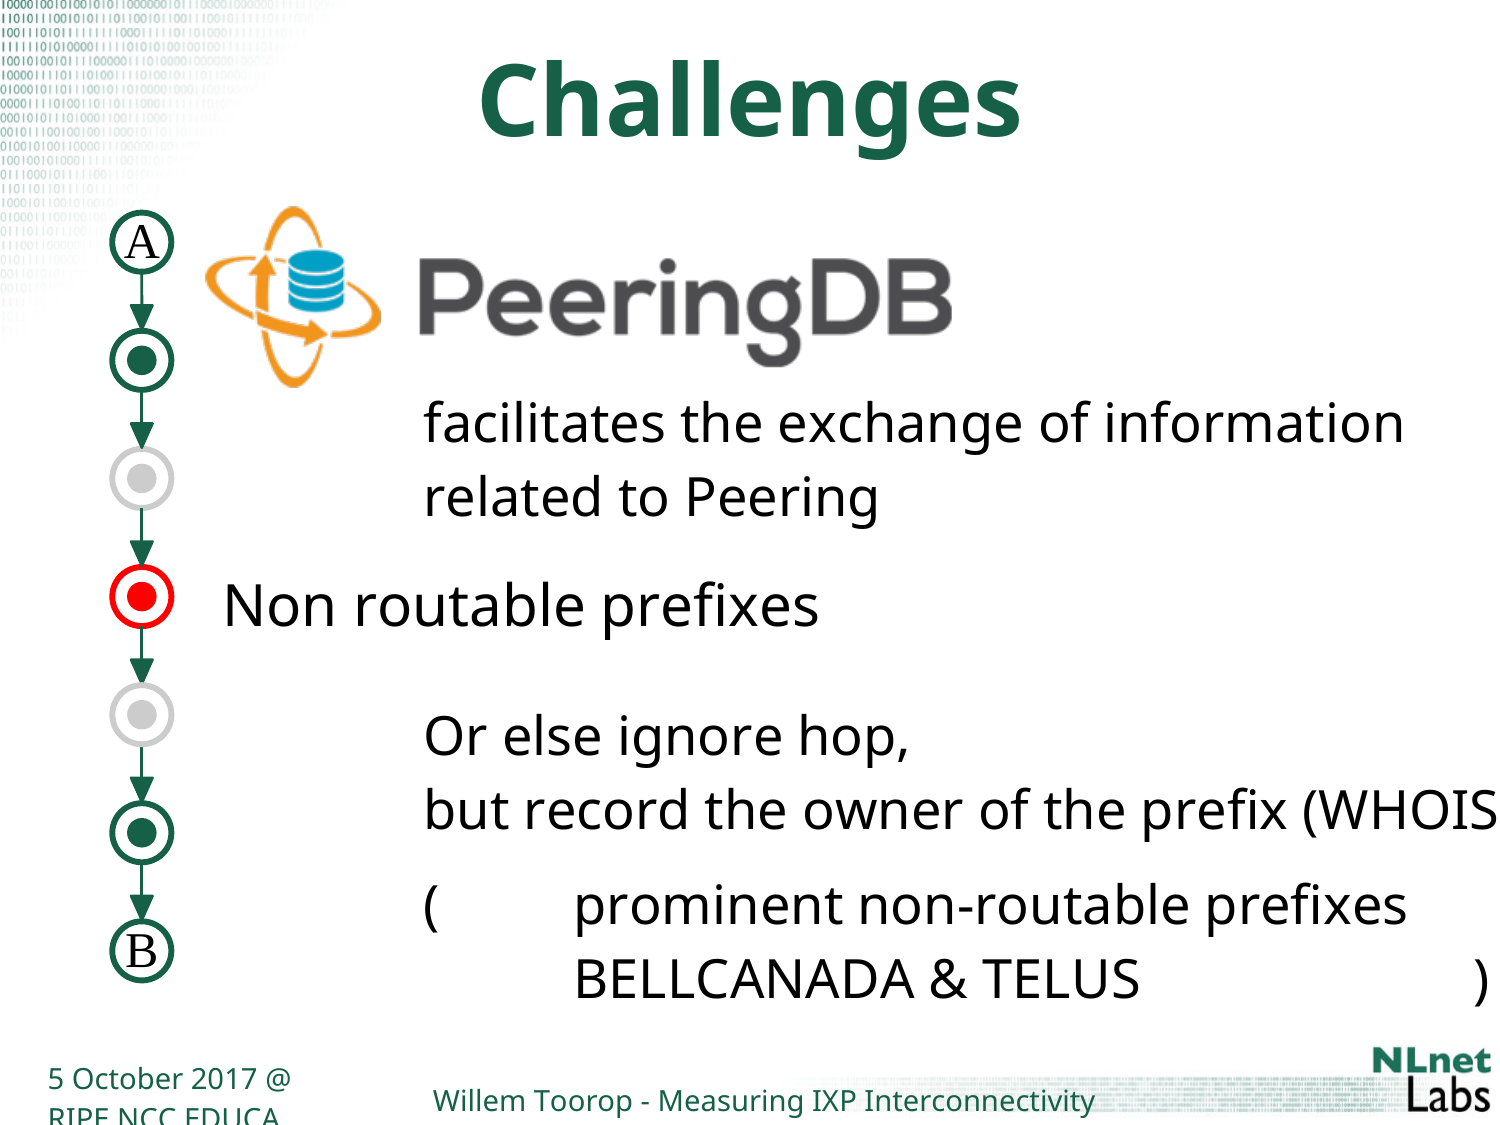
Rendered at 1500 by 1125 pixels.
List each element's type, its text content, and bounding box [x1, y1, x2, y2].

text_box A [112, 212, 172, 272]
text_box [127, 345, 157, 376]
text_box [127, 817, 157, 848]
text_box facilitates the exchange of information related to Peering Or else ignore hop, but record the owner of the prefix (WHOIS) ( prominent non-routable prefixes BELLCANADA & TELUS ) [408, 377, 1500, 1089]
picture [116, 334, 168, 365]
text_box [127, 699, 157, 730]
picture [0, 0, 966, 389]
title Challenges [75, 3, 1425, 192]
text_box [127, 463, 157, 494]
text_box B [112, 921, 172, 981]
text_box Non routable prefixes [100, 564, 408, 633]
picture [775, 1089, 1492, 1124]
